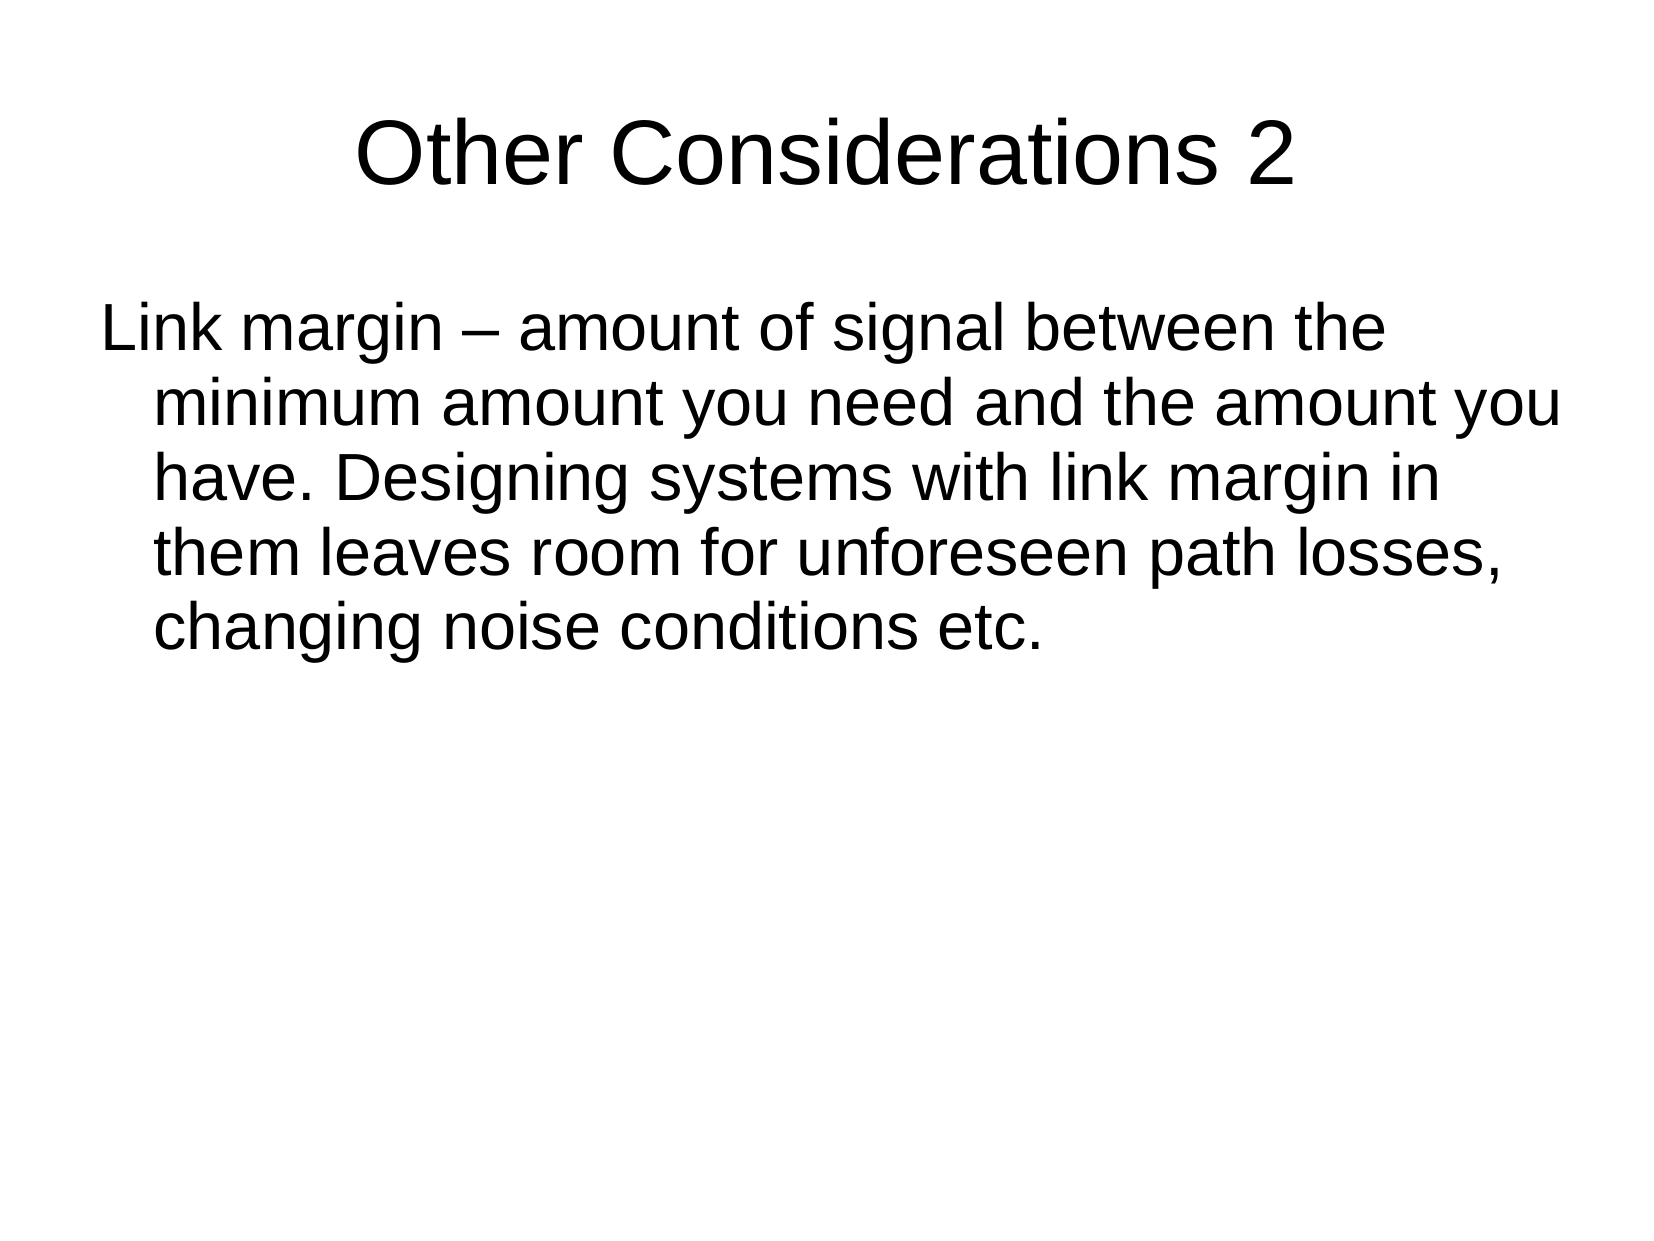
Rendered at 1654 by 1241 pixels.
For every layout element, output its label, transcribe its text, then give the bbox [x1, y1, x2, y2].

title Other Considerations 2 [82, 56, 1571, 250]
list Link margin – amount of signal between the minimum amount you need and the amount you have. Designing systems with link margin in them leaves room for unforeseen path losses, changing noise conditions etc. [82, 290, 1571, 1094]
